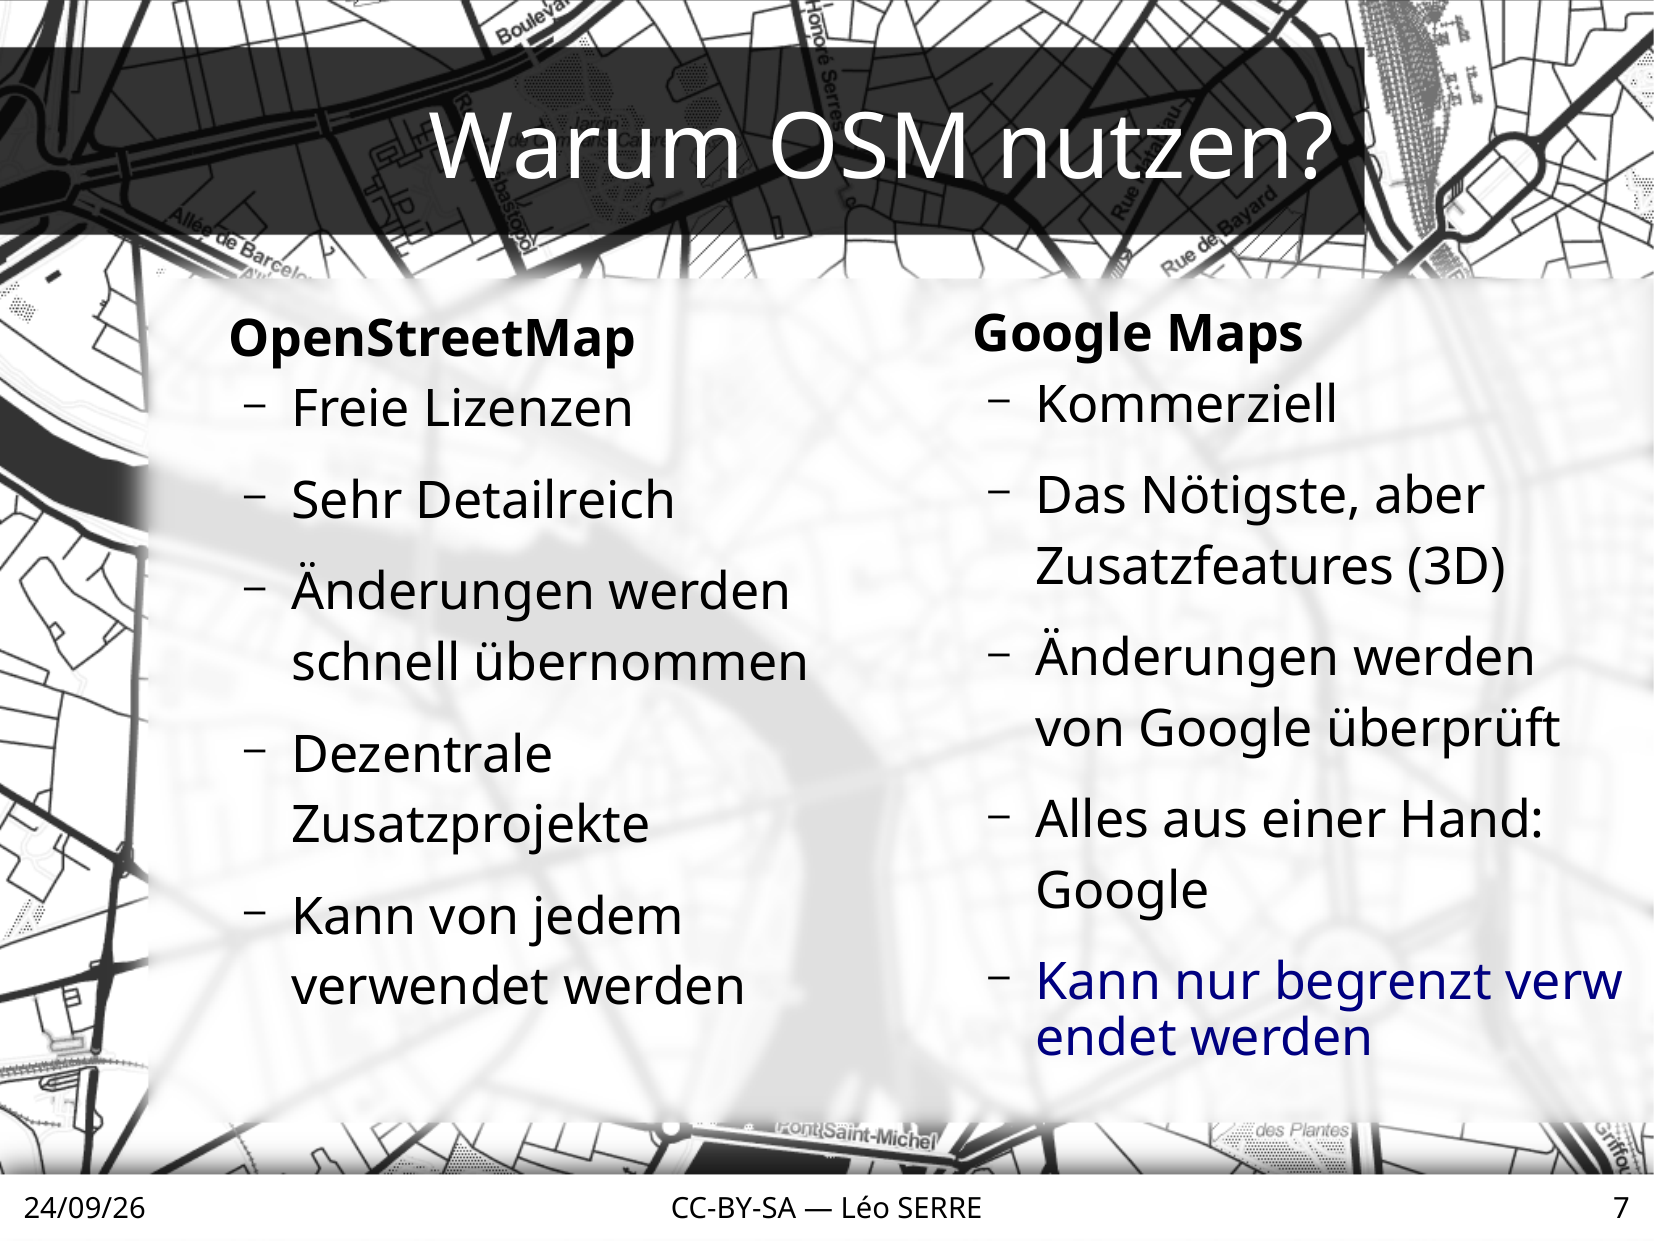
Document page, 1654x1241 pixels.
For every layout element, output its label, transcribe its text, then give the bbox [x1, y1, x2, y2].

title Warum OSM nutzen? [82, 49, 1335, 237]
picture [0, 0, 1654, 1241]
list OpenStreetMap Freie Lizenzen Sehr Detailreich Änderungen werden schnell übernommen Dezentrale Zusatzprojekte Kann von jedem verwendet werden [165, 301, 886, 1021]
list Google Maps Kommerziell Das Nötigste, aber Zusatzfeatures (3D) Änderungen werden von Google überprüft Alles aus einer Hand: Google Kann nur begrenzt verwendet werden [909, 296, 1630, 1016]
